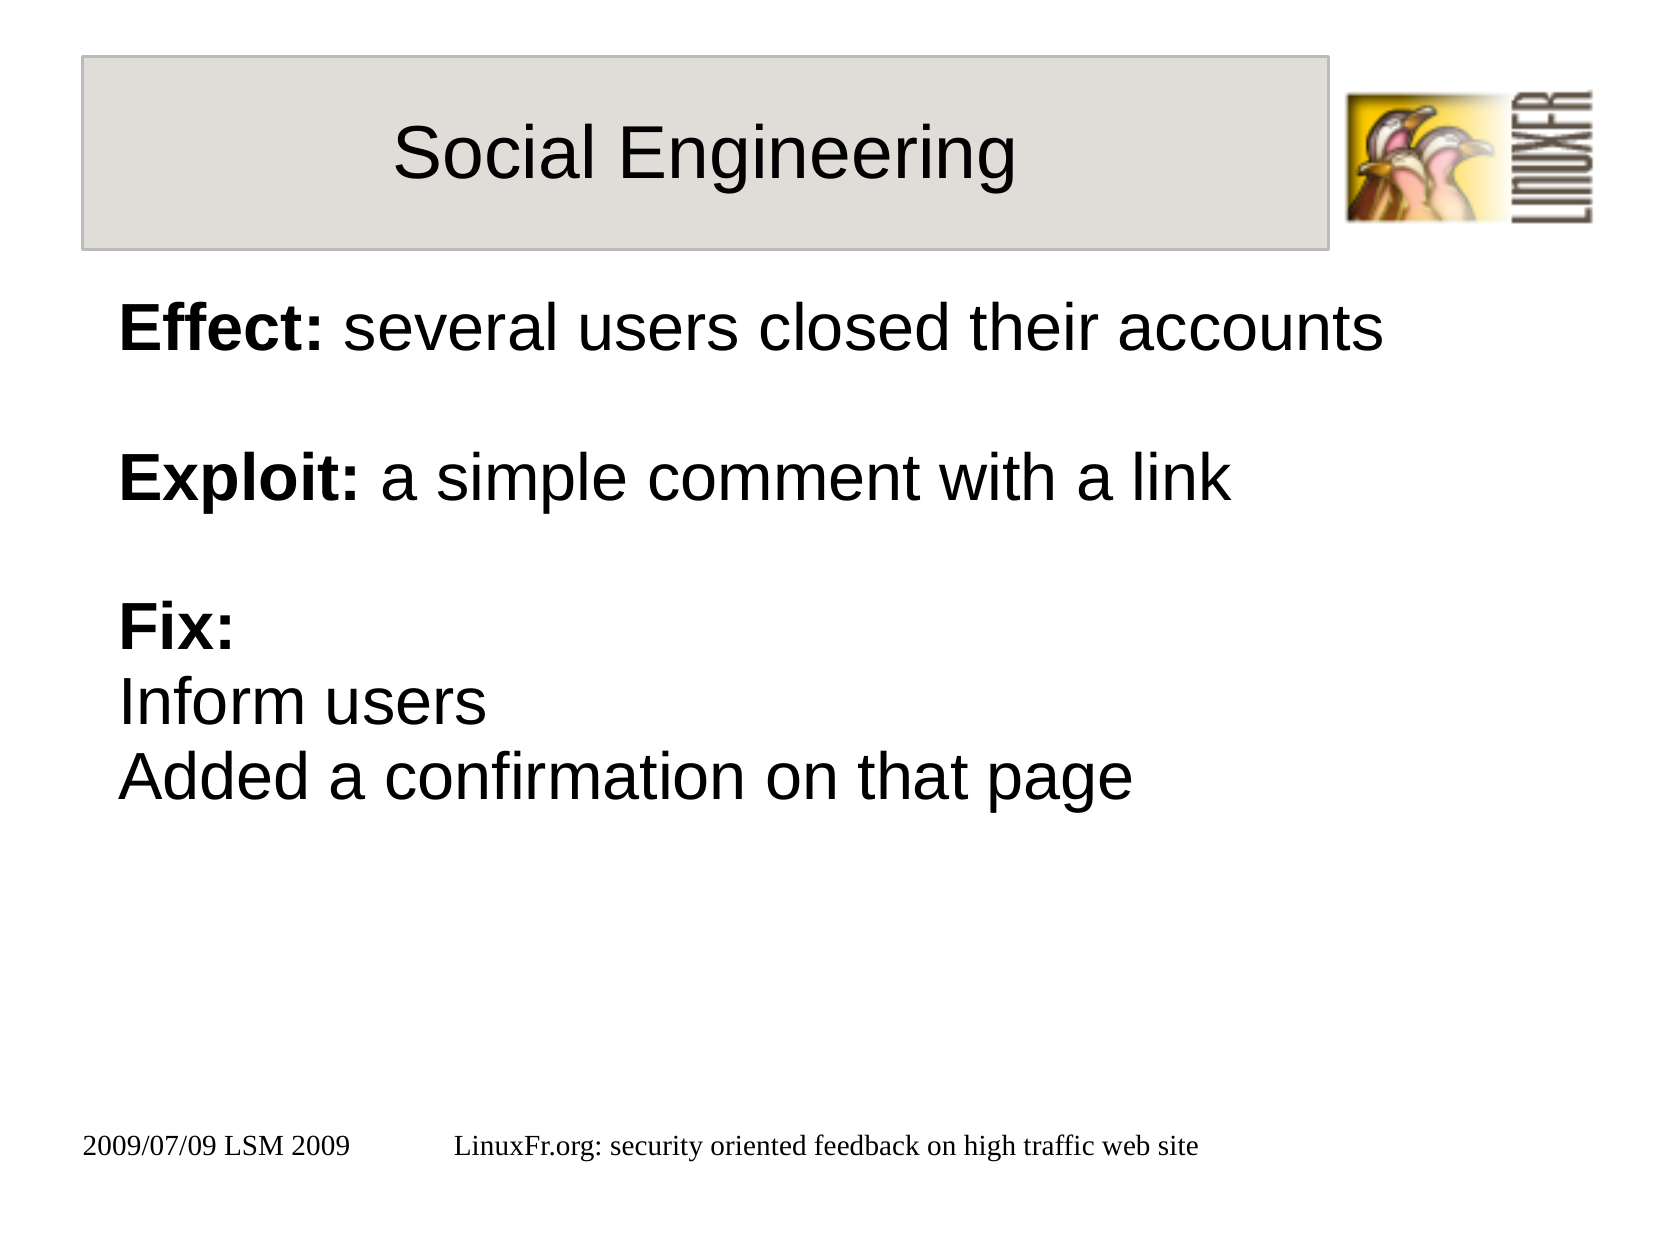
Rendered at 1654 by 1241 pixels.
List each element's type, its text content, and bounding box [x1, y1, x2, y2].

subtitle Effect: several users closed their accounts Exploit: a simple comment with a link Fix: Inform users Added a confirmation on that page [82, 290, 1571, 1094]
title Social Engineering [82, 56, 1329, 250]
picture [1341, 88, 1601, 229]
